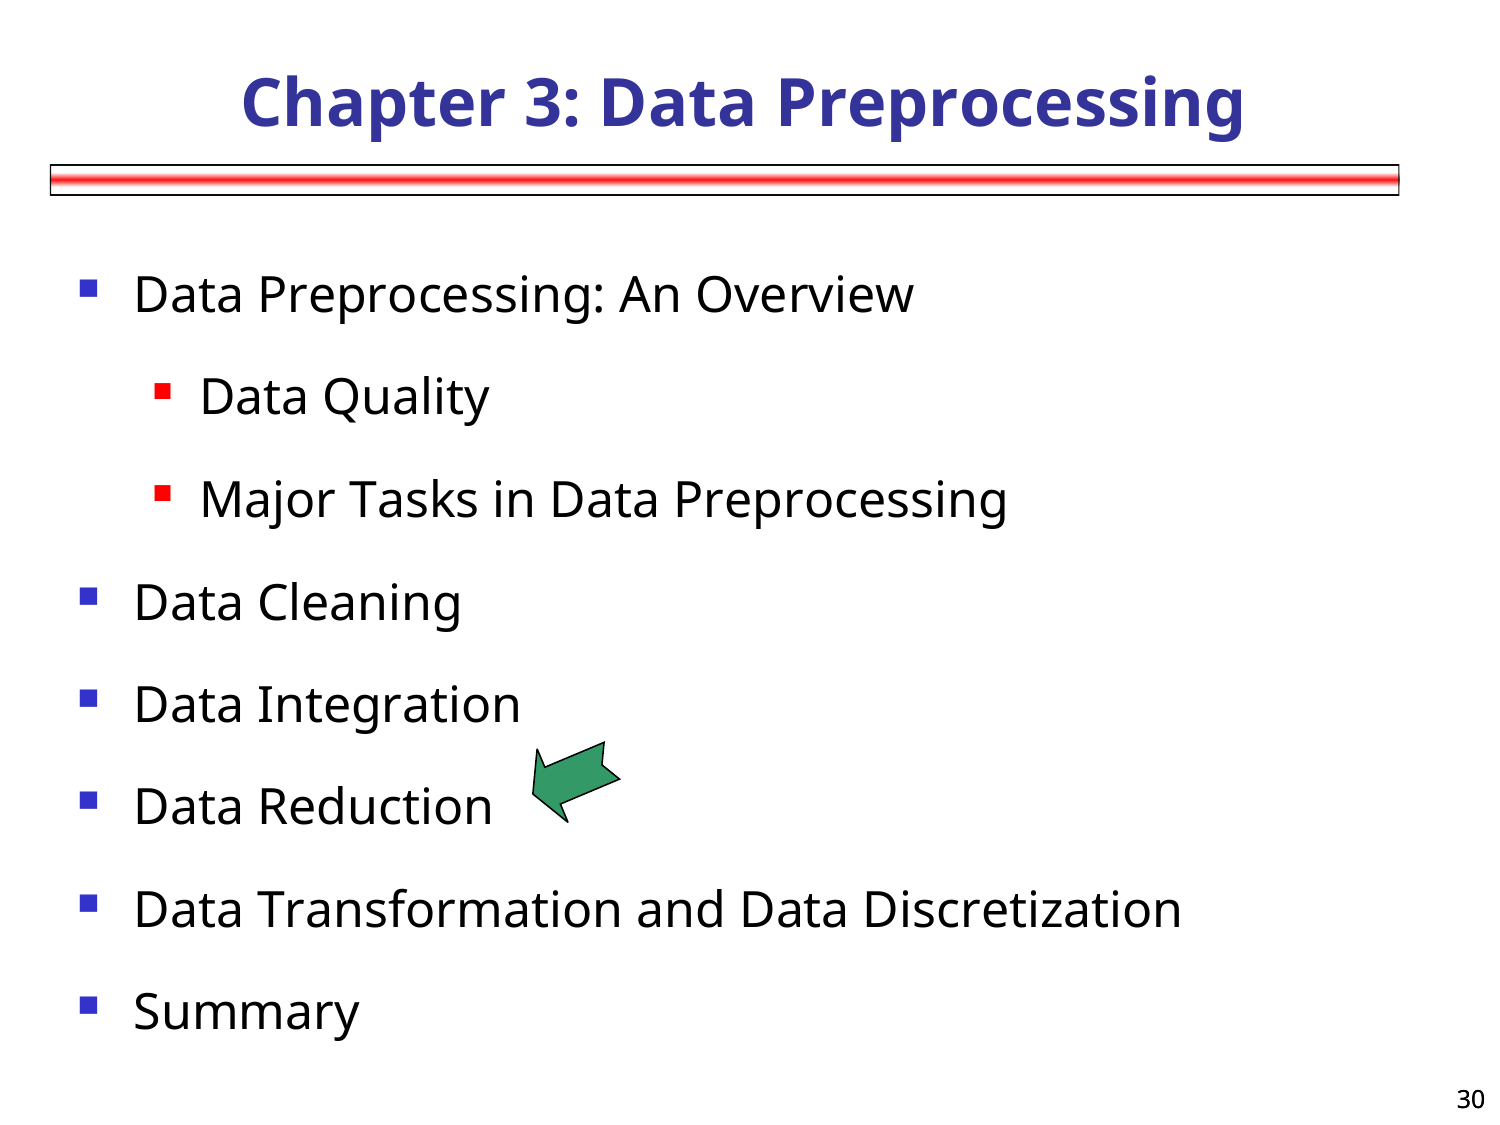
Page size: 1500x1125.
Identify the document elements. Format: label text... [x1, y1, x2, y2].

title Chapter 3: Data Preprocessing [24, 49, 1463, 150]
text_box [532, 742, 620, 823]
list Data Preprocessing: An Overview Data Quality Major Tasks in Data Preprocessing Data Cleaning Data Integration Data Reduction Data Transformation and Data Discretization Summary [62, 224, 1413, 1063]
text_box <number> [1187, 1062, 1500, 1125]
